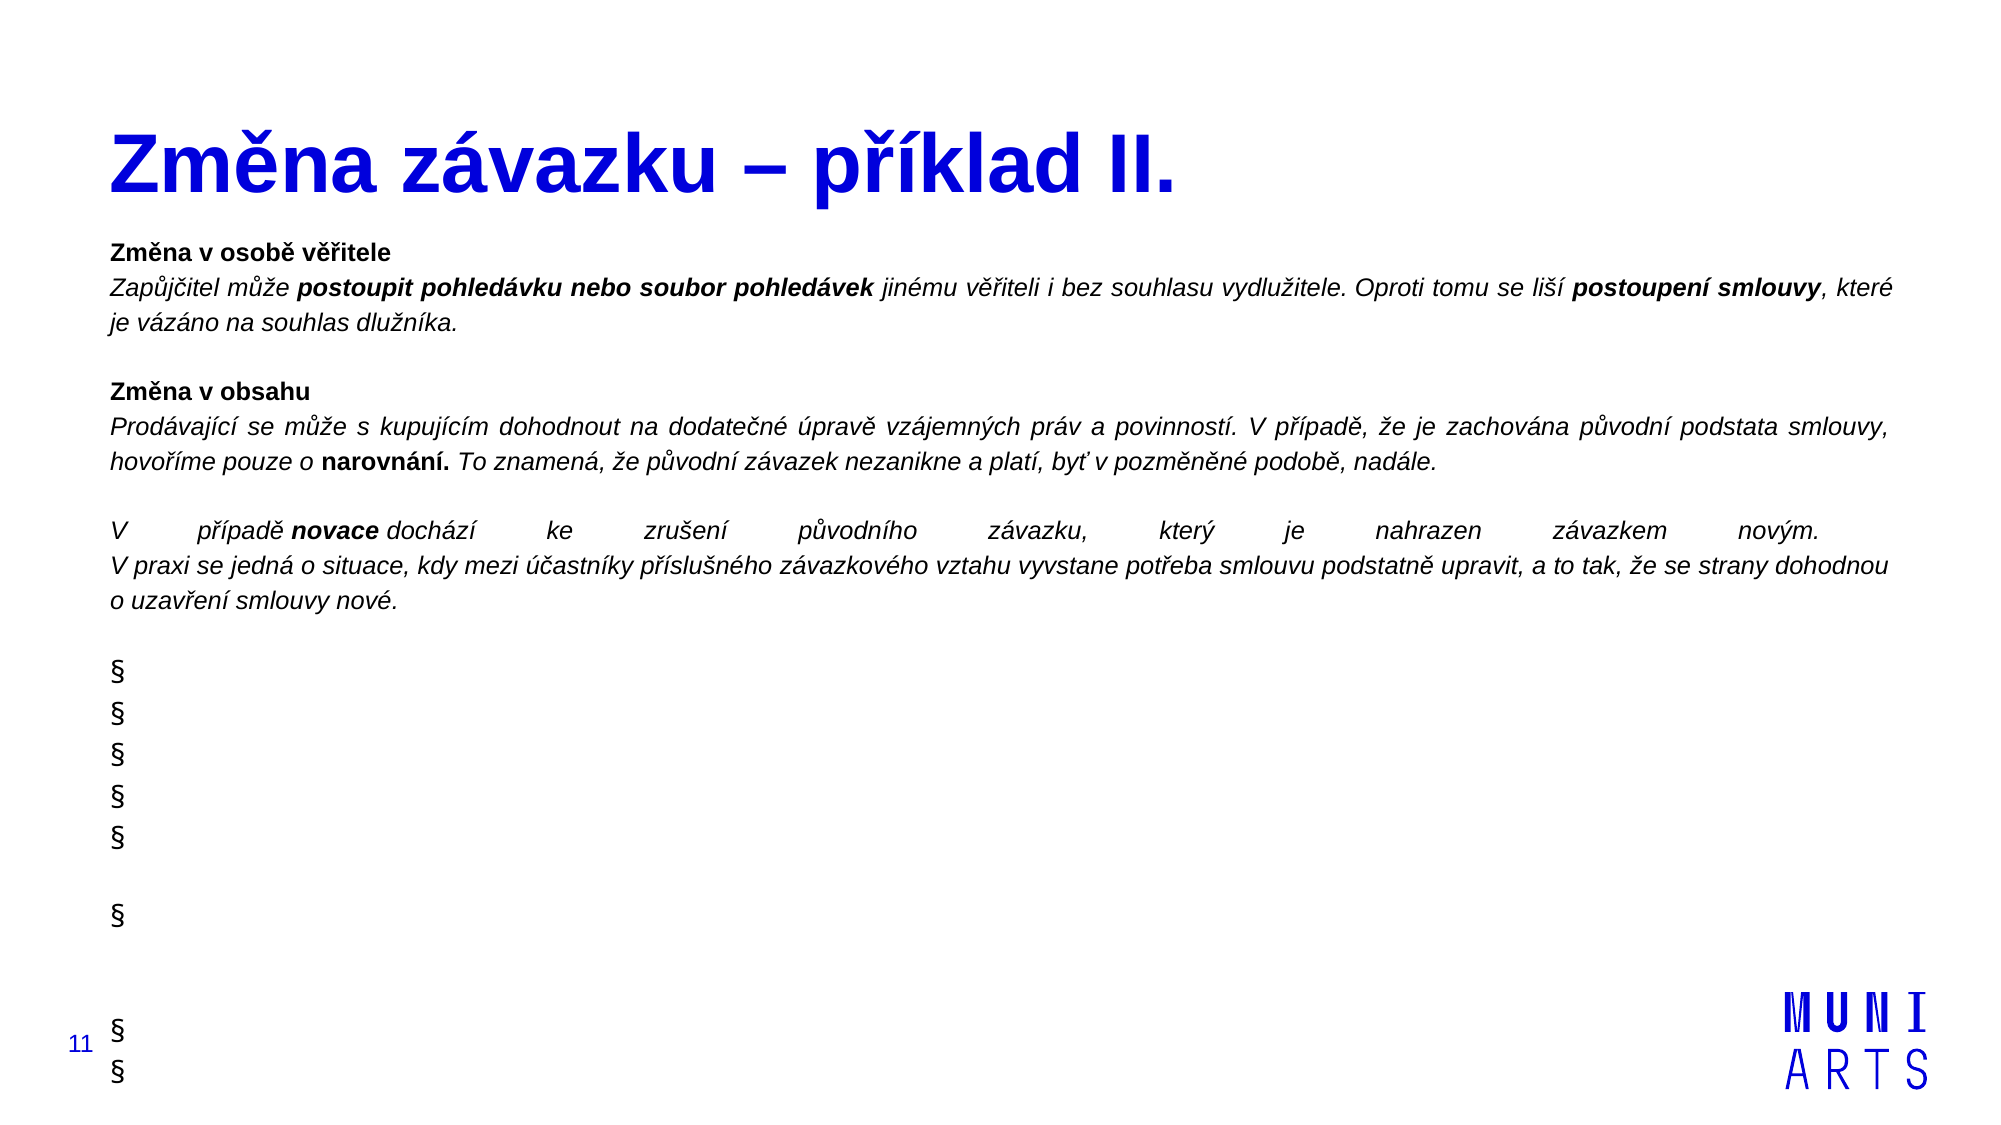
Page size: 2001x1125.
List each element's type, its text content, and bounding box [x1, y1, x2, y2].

title Změna závazku – příklad II. [109, 125, 1874, 200]
list Změna v osobě věřitele Zapůjčitel může postoupit pohledávku nebo soubor pohledávek jinému věřiteli i bez souhlasu vydlužitele. Oproti tomu se liší postoupení smlouvy, které je vázáno na souhlas dlužníka. Změna v obsahu Prodávající se může s kupujícím dohodnout na dodatečné úpravě vzájemných práv a povinností. V případě, že je zachována původní podstata smlouvy, hovoříme pouze o narovnání. To znamená, že původní závazek nezanikne a platí, byť v pozměněné podobě, nadále. V případě novace dochází ke zrušení původního závazku, který je nahrazen závazkem novým. V praxi se jedná o situace, kdy mezi účastníky příslušného závazkového vztahu vyvstane potřeba smlouvu podstatně upravit, a to tak, že se strany dohodnou o uzavření smlouvy nové. [109, 231, 1898, 1022]
text_box [67, 1021, 110, 1063]
